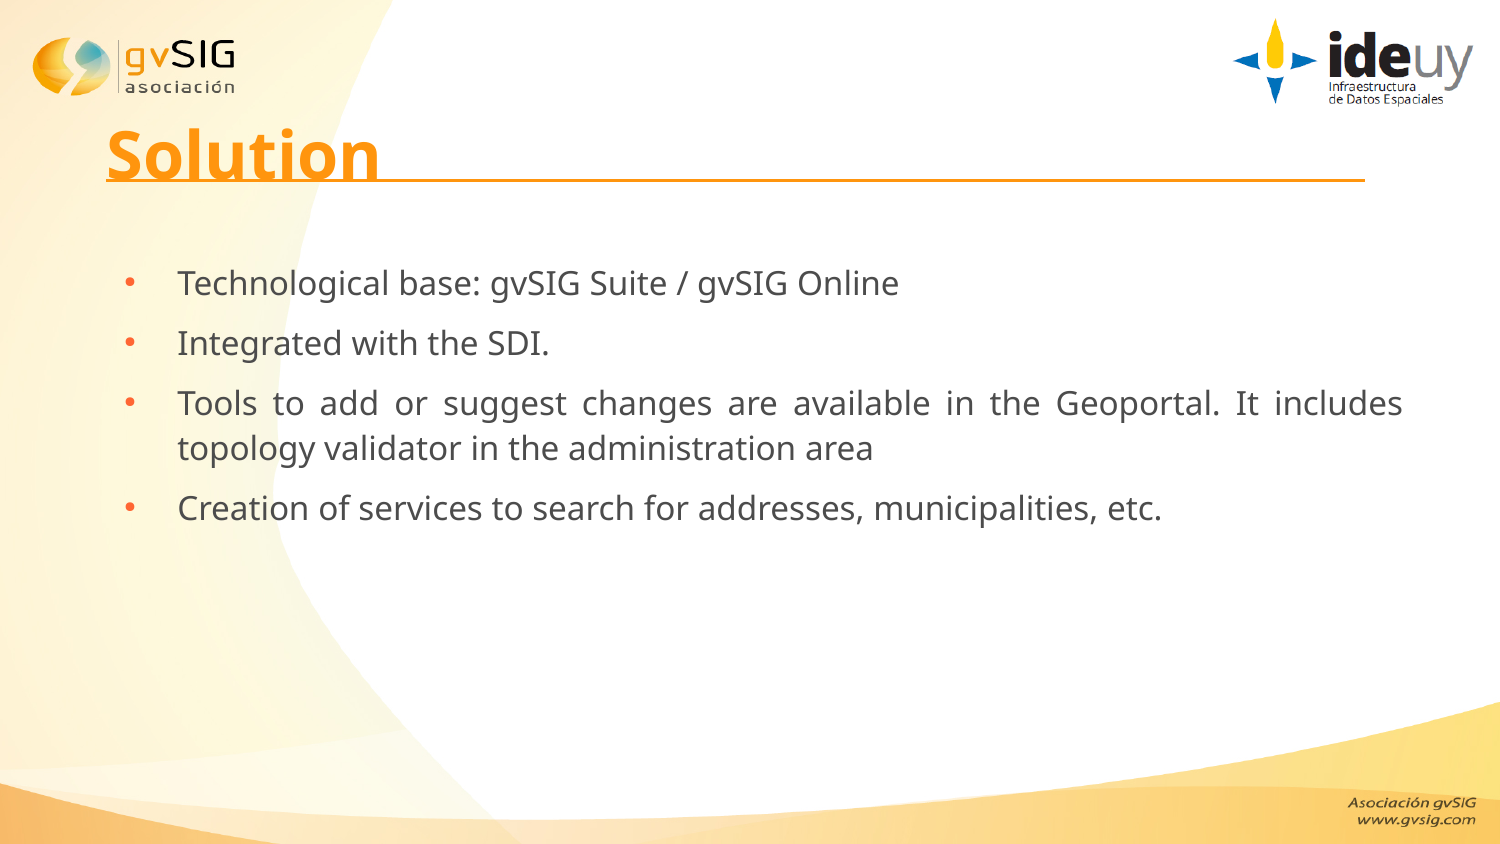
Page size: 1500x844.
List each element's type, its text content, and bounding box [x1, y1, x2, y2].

title Solution [106, 115, 1457, 193]
picture [0, 0, 1500, 844]
list Technological base: gvSIG Suite / gvSIG Online Integrated with the SDI. Tools to add or suggest changes are available in the Geoportal. It includes topology validator in the administration area Creation of services to search for addresses, municipalities, etc. [106, 194, 1406, 766]
